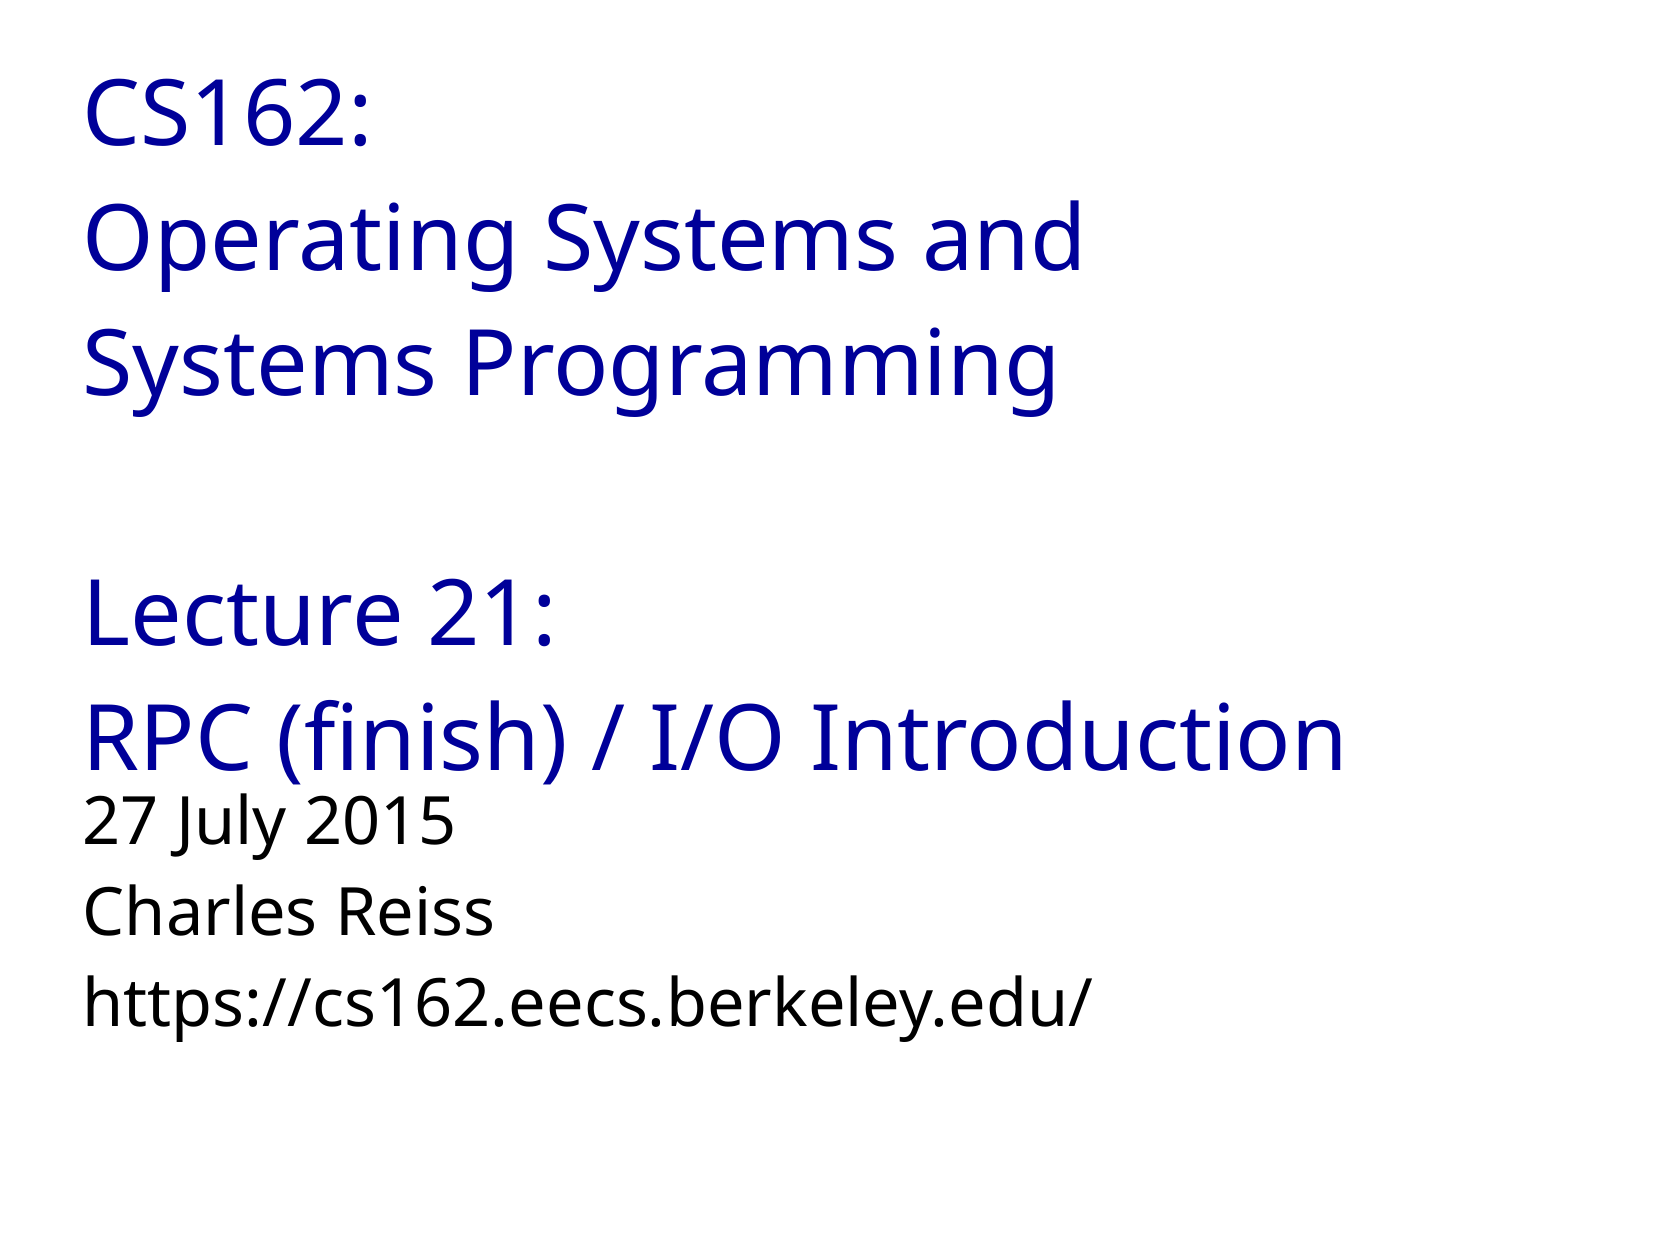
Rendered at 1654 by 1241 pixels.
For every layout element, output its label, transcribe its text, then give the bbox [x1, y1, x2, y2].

subtitle 27 July 2015 Charles Reiss https://cs162.eecs.berkeley.edu/ [82, 797, 1571, 1022]
title CS162: Operating Systems and Systems Programming Lecture 21: RPC (finish) / I/O Introduction [82, 67, 1636, 777]
